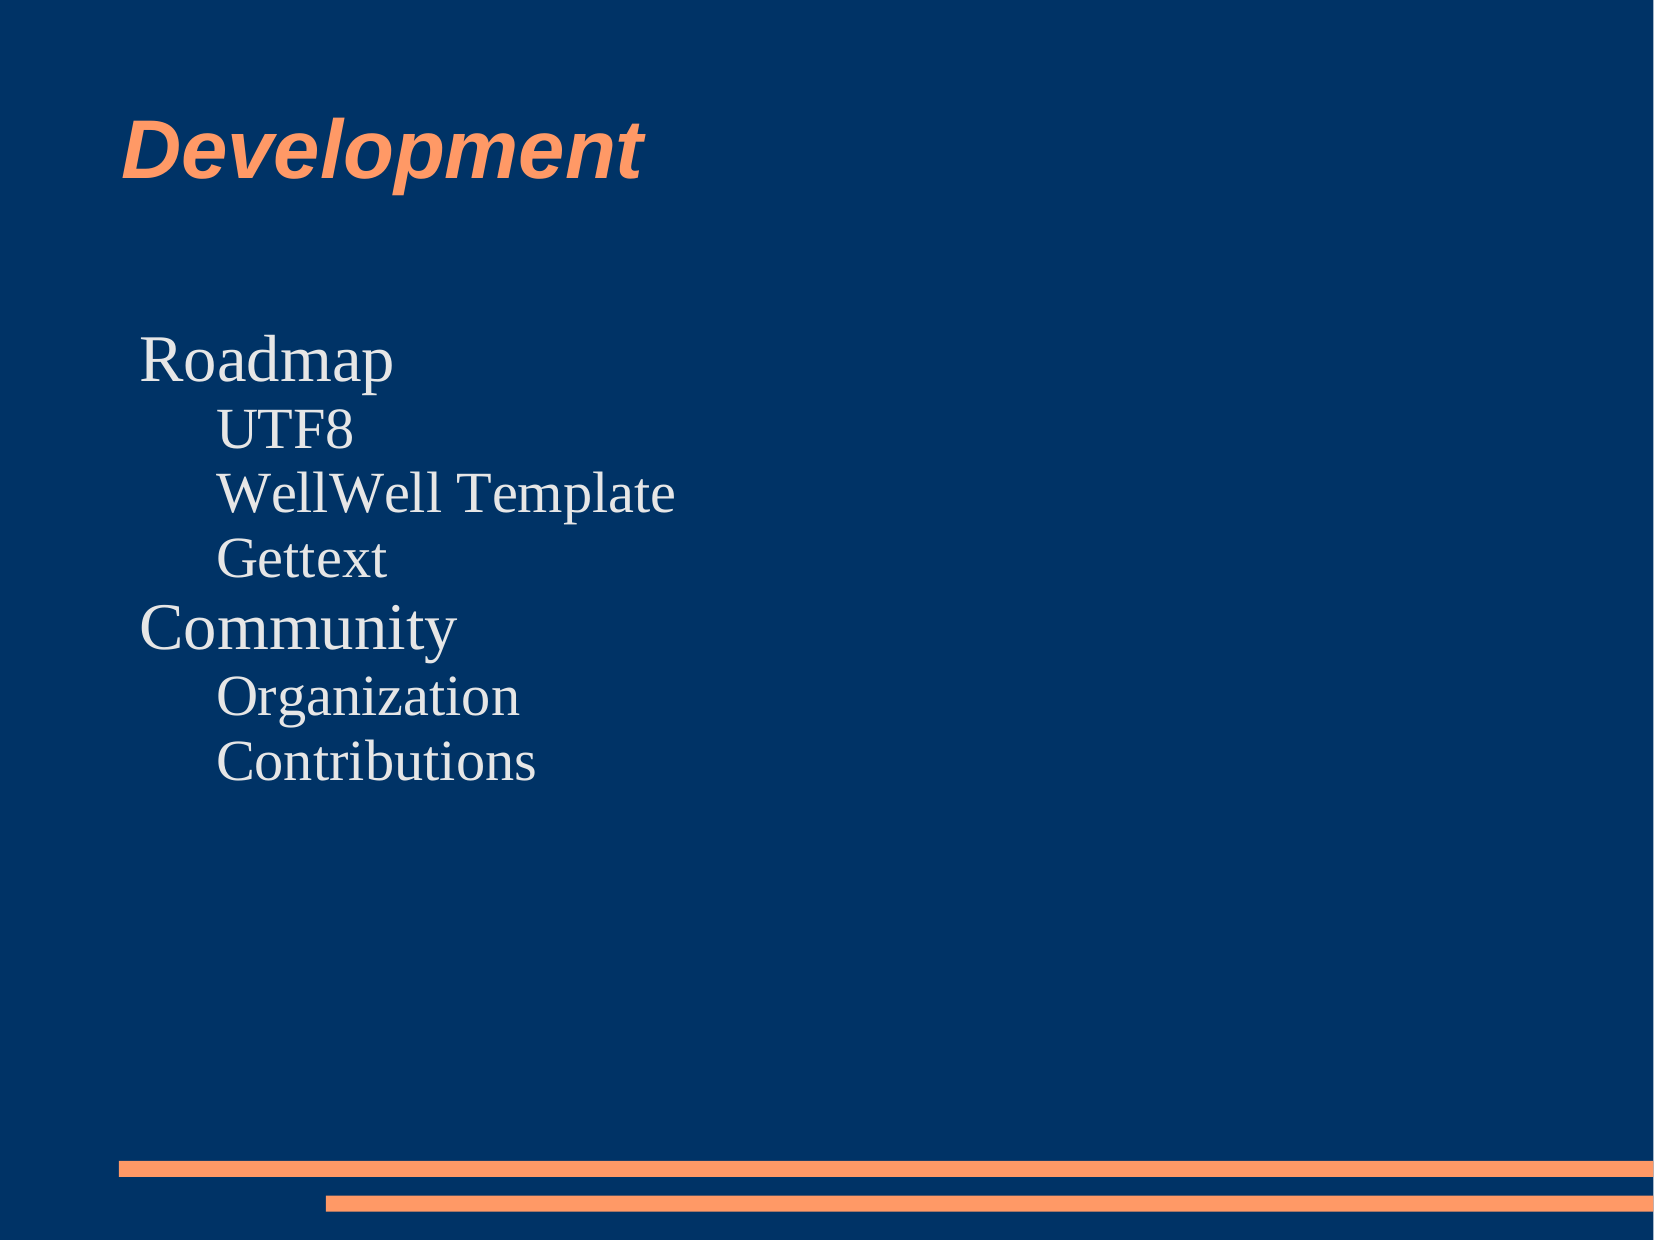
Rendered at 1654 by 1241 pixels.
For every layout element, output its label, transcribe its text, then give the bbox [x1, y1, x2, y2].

title Development [121, 53, 1534, 247]
list Roadmap UTF8 WellWell Template Gettext Community Organization Contributions [121, 322, 1561, 1118]
